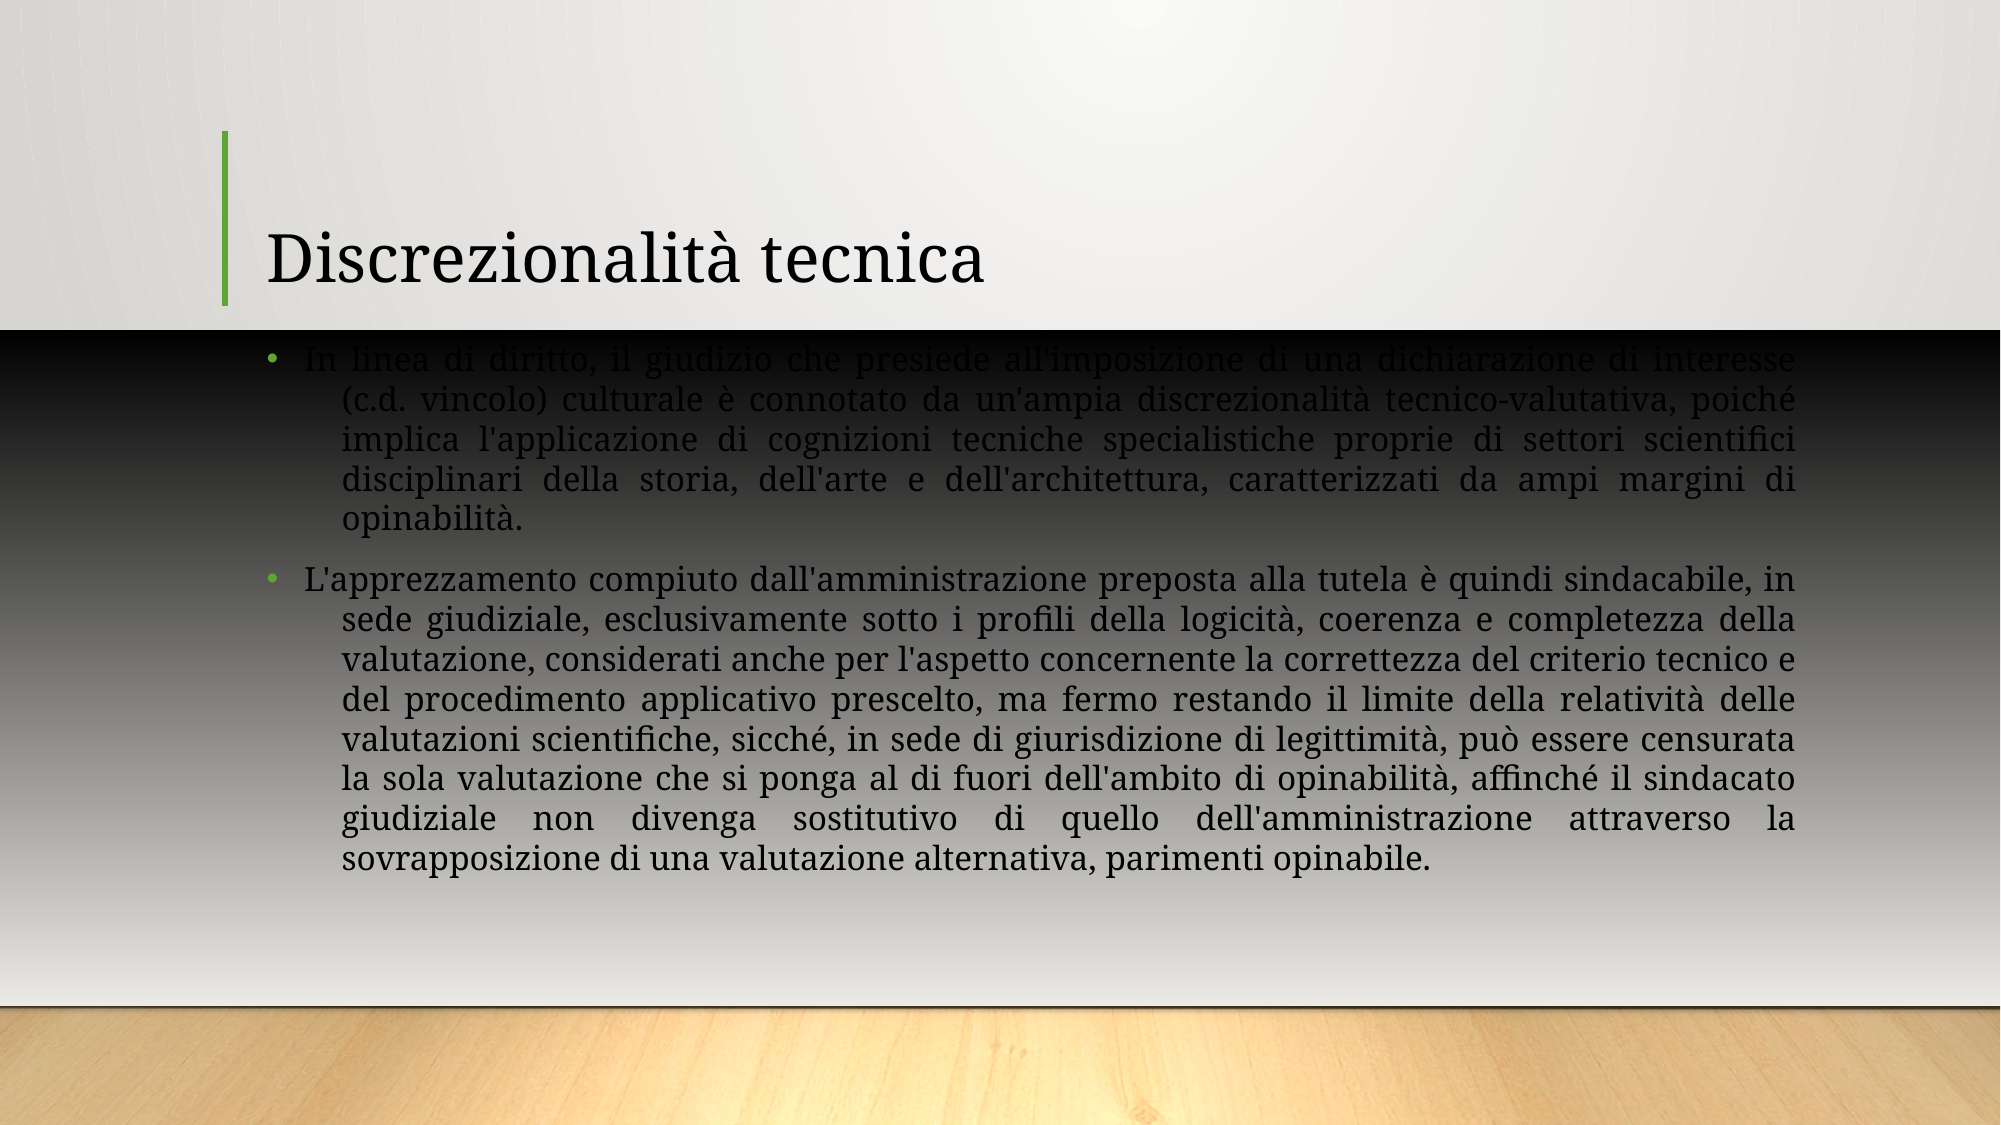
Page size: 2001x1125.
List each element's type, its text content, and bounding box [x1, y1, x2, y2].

list In linea di diritto, il giudizio che presiede all'imposizione di una dichiarazione di interesse (c.d. vincolo) culturale è connotato da un'ampia discrezionalità tecnico-valutativa, poiché implica l'applicazione di cognizioni tecniche specialistiche proprie di settori scientifici disciplinari della storia, dell'arte e dell'architettura, caratterizzati da ampi margini di opinabilità. L'apprezzamento compiuto dall'amministrazione preposta alla tutela è quindi sindacabile, in sede giudiziale, esclusivamente sotto i profili della logicità, coerenza e completezza della valutazione, considerati anche per l'aspetto concernente la correttezza del criterio tecnico e del procedimento applicativo prescelto, ma fermo restando il limite della relatività delle valutazioni scientifiche, sicché, in sede di giurisdizione di legittimità, può essere censurata la sola valutazione che si ponga al di fuori dell'ambito di opinabilità, affinché il sindacato giudiziale non divenga sostitutivo di quello dell'amministrazione attraverso la sovrapposizione di una valutazione alternativa, parimenti opinabile. [251, 330, 1814, 897]
title Discrezionalità tecnica [251, 131, 1814, 305]
